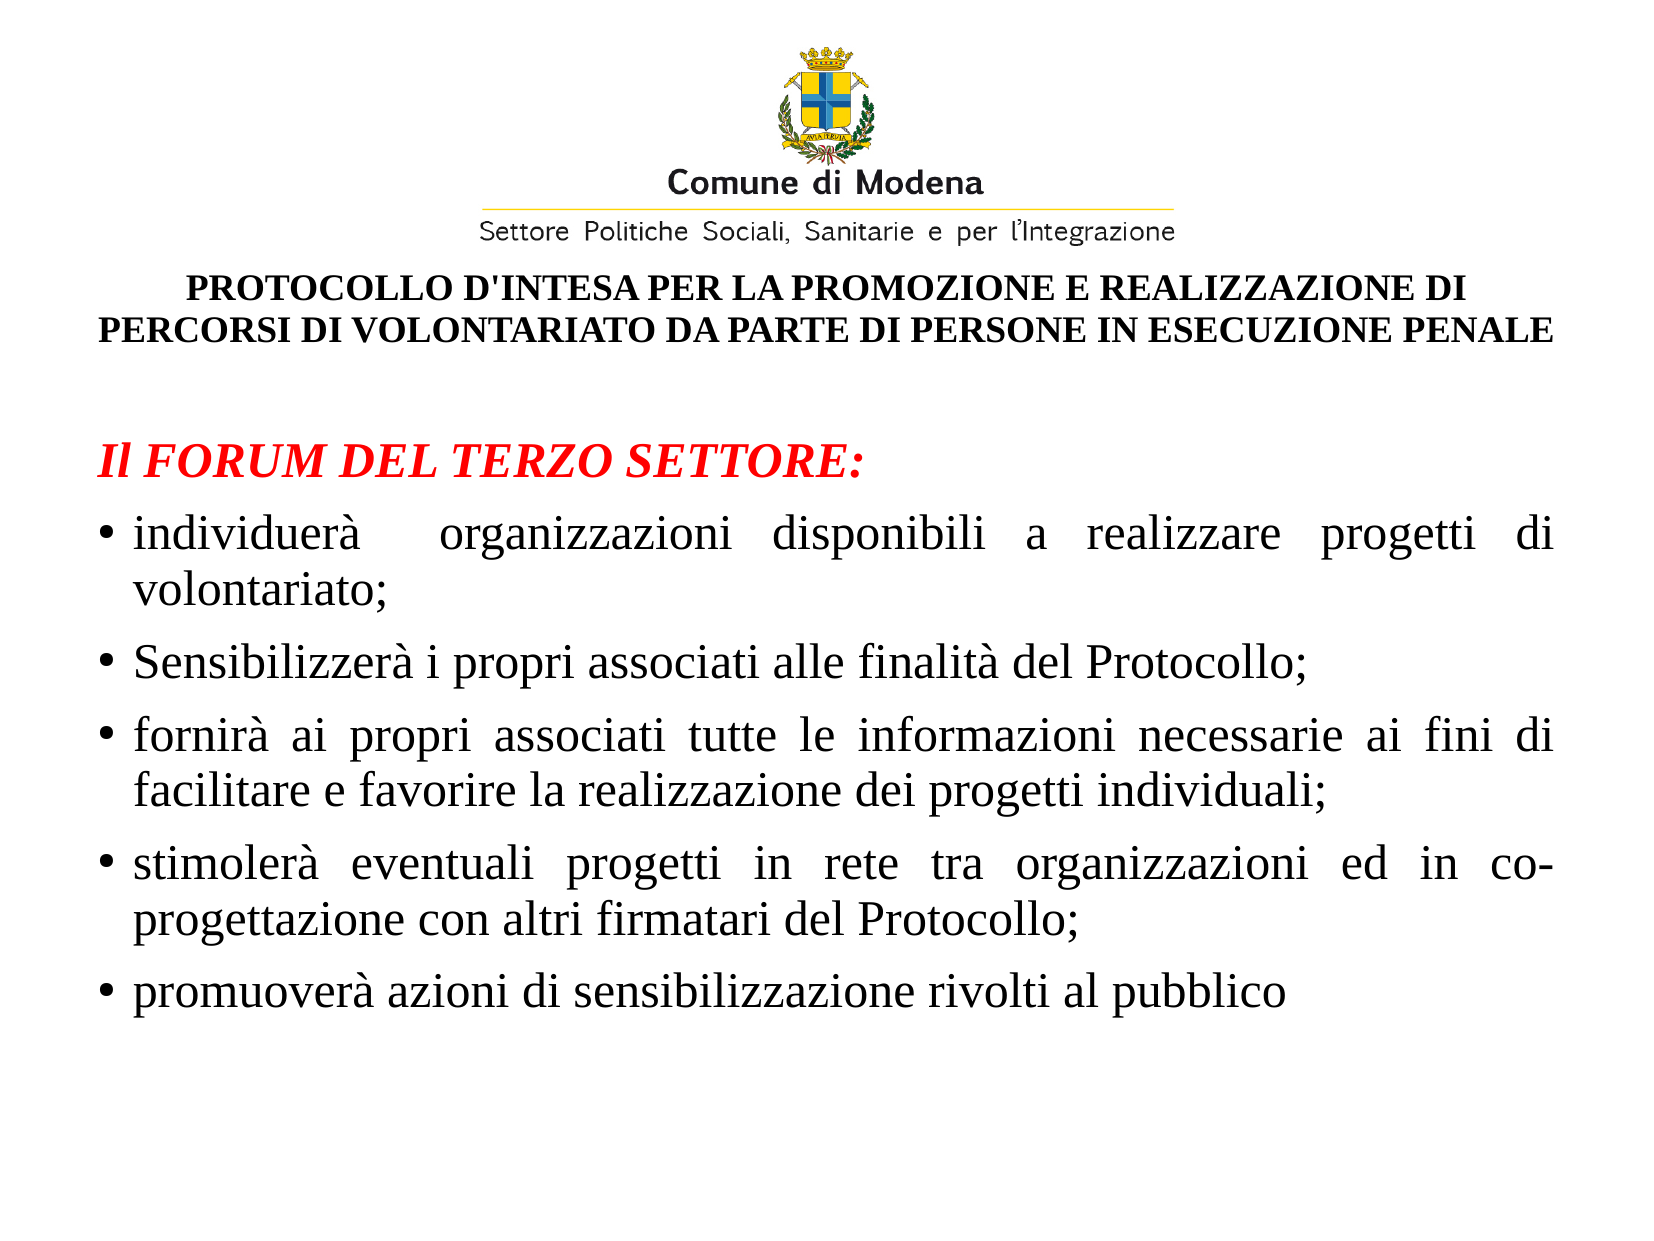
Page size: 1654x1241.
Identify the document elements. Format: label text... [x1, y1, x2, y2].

picture [478, 47, 1176, 249]
text_box PROTOCOLLO D'INTESA PER LA PROMOZIONE E REALIZZAZIONE DI PERCORSI DI VOLONTARIATO DA PARTE DI PERSONE IN ESECUZIONE PENALE [76, 259, 1577, 360]
text_box Il FORUM DEL TERZO SETTORE: individuerà organizzazioni disponibili a realizzare progetti di volontariato; Sensibilizzerà i propri associati alle finalità del Protocollo; fornirà ai propri associati tutte le informazioni necessarie ai fini di facilitare e favorire la realizzazione dei progetti individuali; stimolerà eventuali progetti in rete tra organizzazioni ed in co-progettazione con altri firmatari del Protocollo; promuoverà azioni di sensibilizzazione rivolti al pubblico [82, 425, 1571, 1035]
